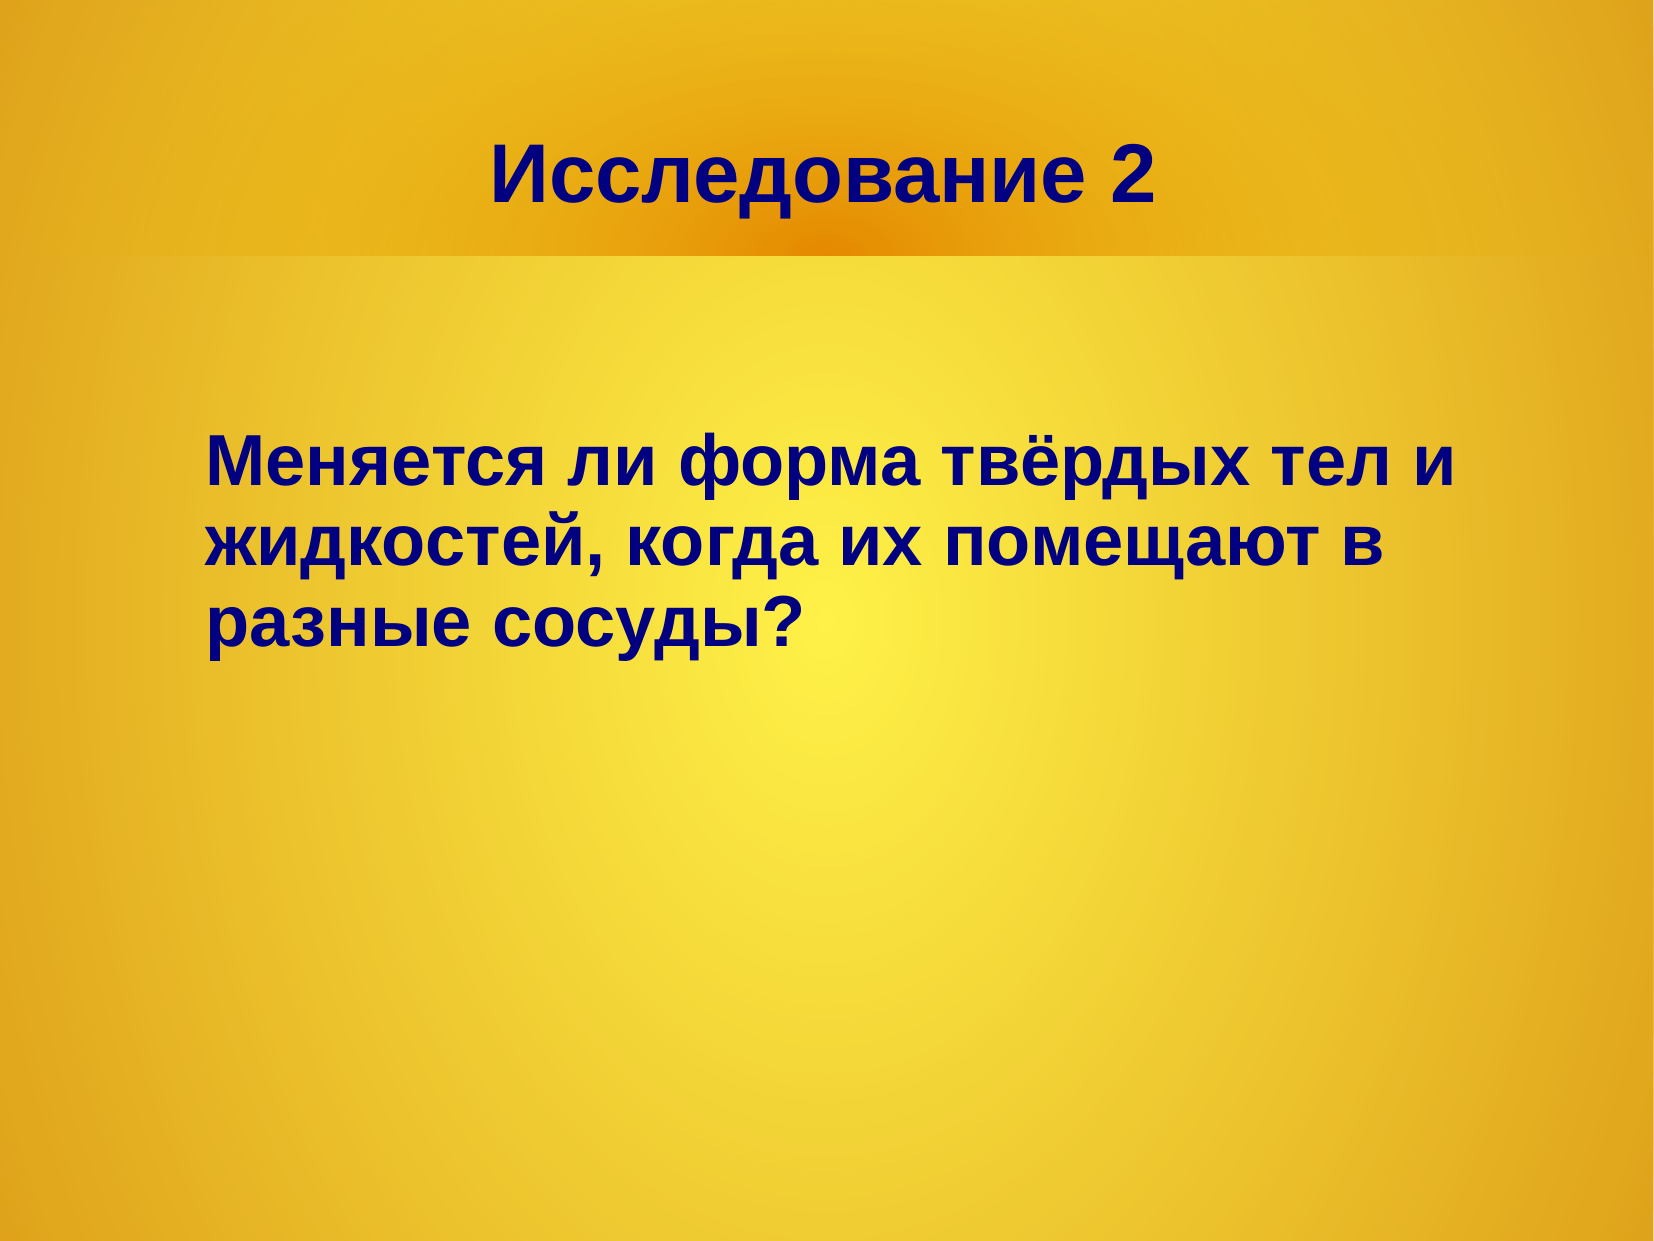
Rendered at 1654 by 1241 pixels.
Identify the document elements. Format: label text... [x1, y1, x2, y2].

title Исследование 2 [78, 70, 1567, 278]
list Меняется ли форма твёрдых тел и жидкостей, когда их помещают в разные сосуды? [134, 306, 1519, 1027]
